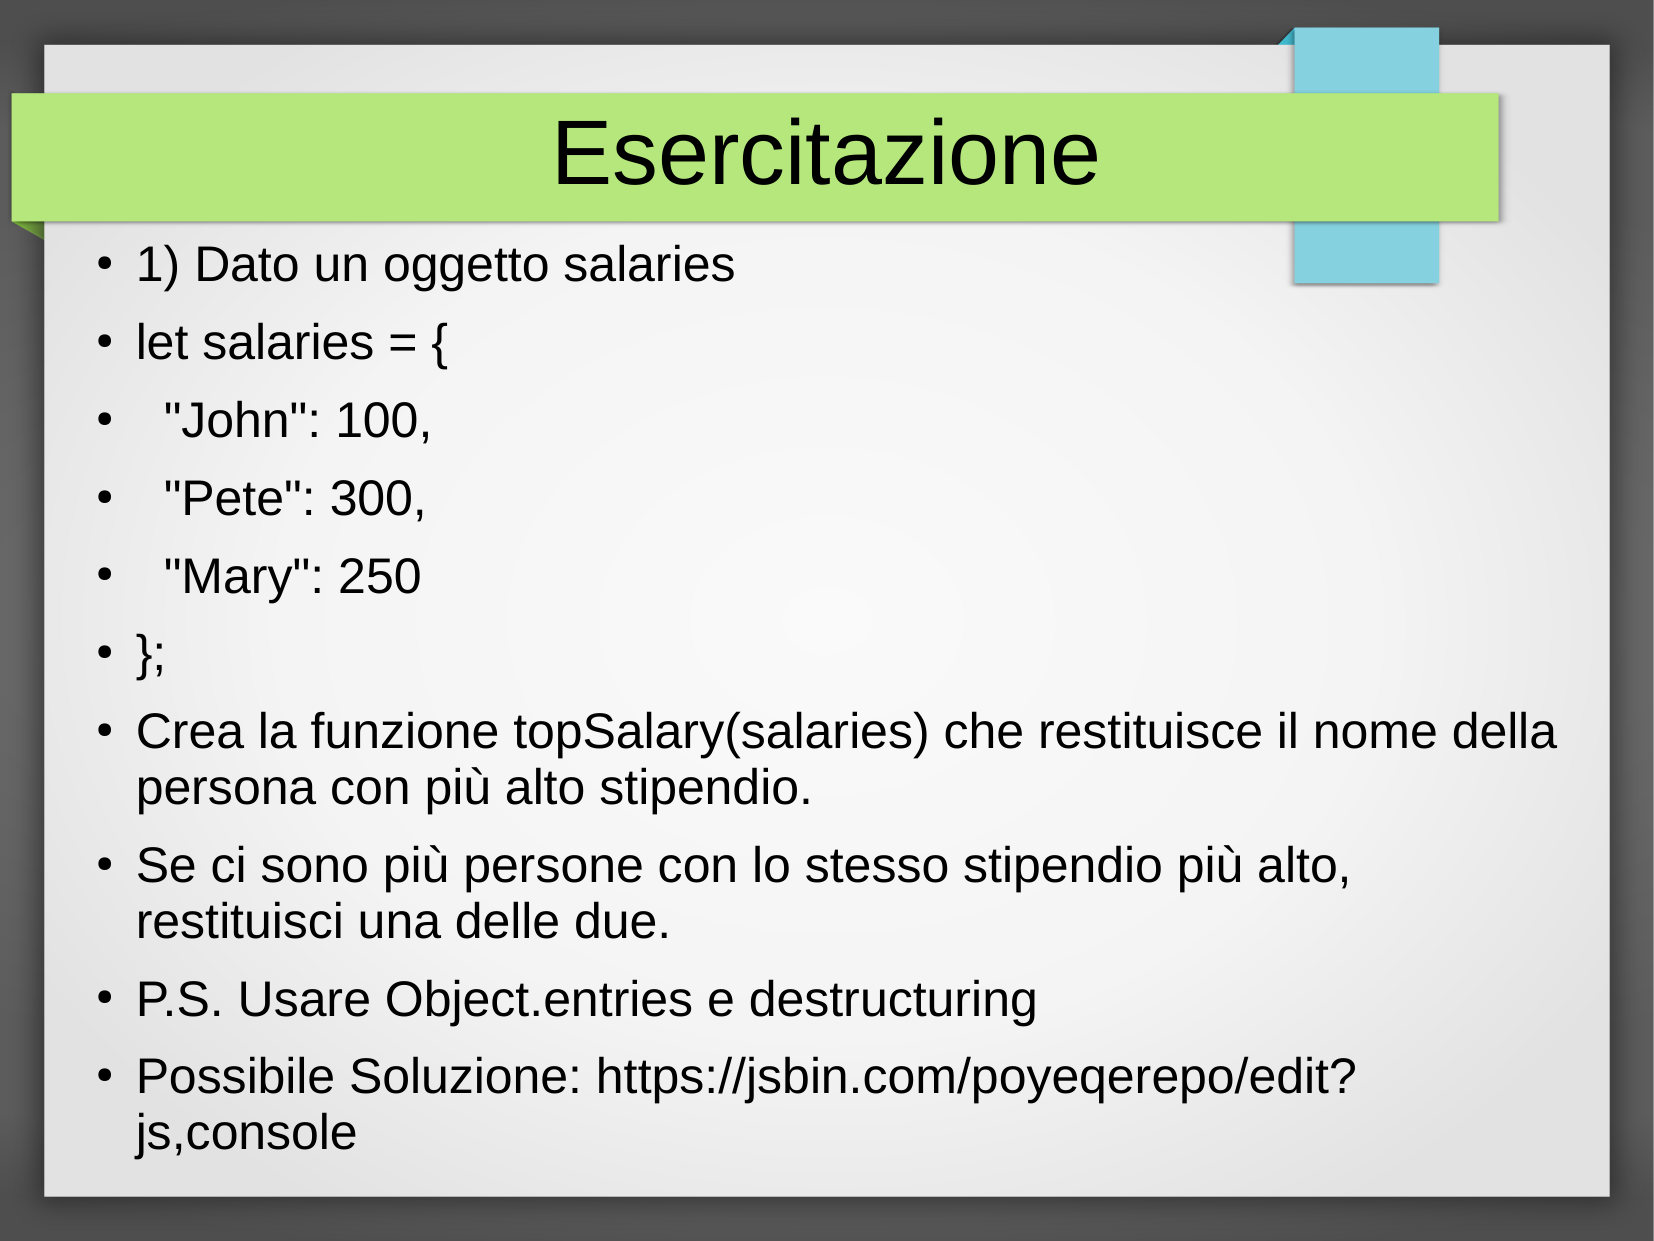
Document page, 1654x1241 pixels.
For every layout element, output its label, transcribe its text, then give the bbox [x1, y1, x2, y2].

title Esercitazione [82, 49, 1571, 236]
picture [0, 0, 1654, 1241]
list 1) Dato un oggetto salaries let salaries = { "John": 100, "Pete": 300, "Mary": 250 }; Crea la funzione topSalary(salaries) che restituisce il nome della persona con più alto stipendio. Se ci sono più persone con lo stesso stipendio più alto, restituisci una delle due. P.S. Usare Object.entries e destructuring Possibile Soluzione: https://jsbin.com/poyeqerepo/edit?js,console [82, 236, 1571, 1170]
